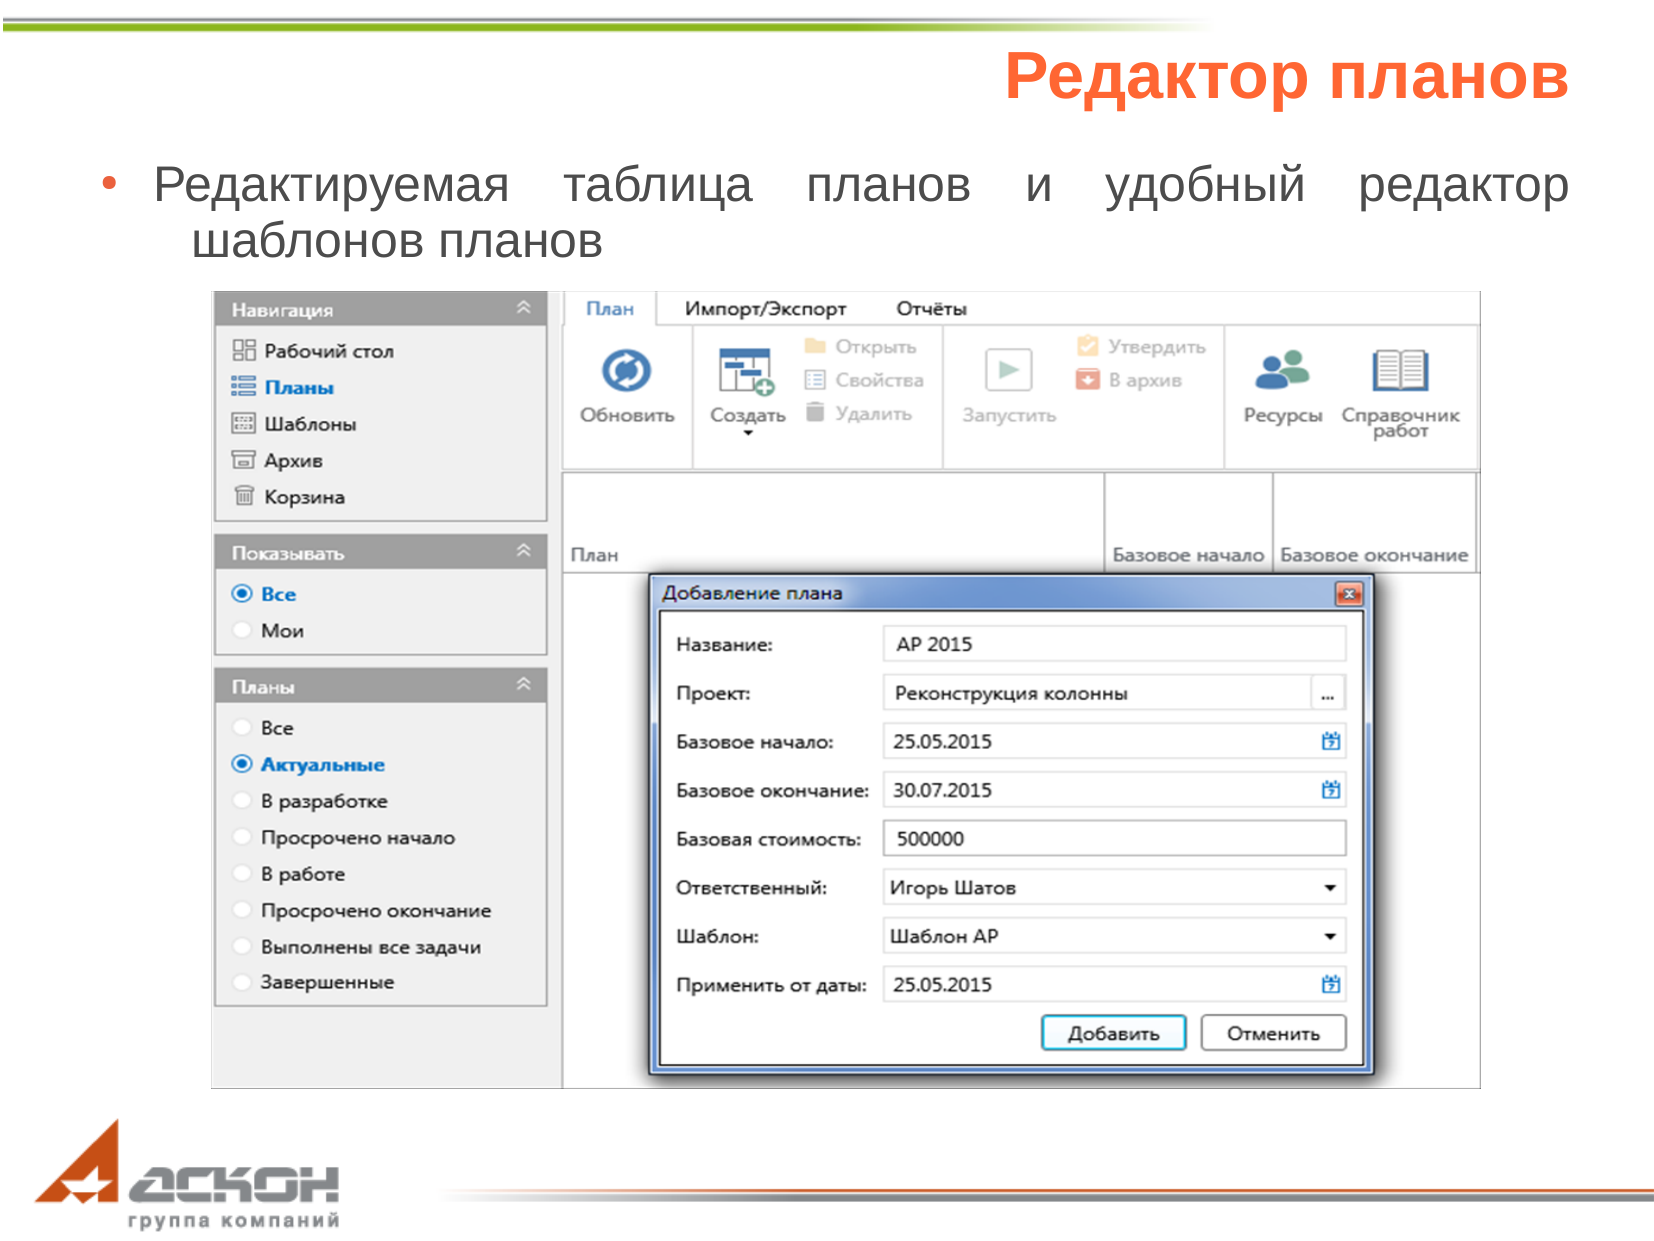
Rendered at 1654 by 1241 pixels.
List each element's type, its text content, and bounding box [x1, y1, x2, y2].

title Редактор планов [82, 25, 1571, 125]
list Редактируемая таблица планов и удобный редактор шаблонов планов [82, 156, 1571, 1109]
picture [3, 0, 1654, 1241]
